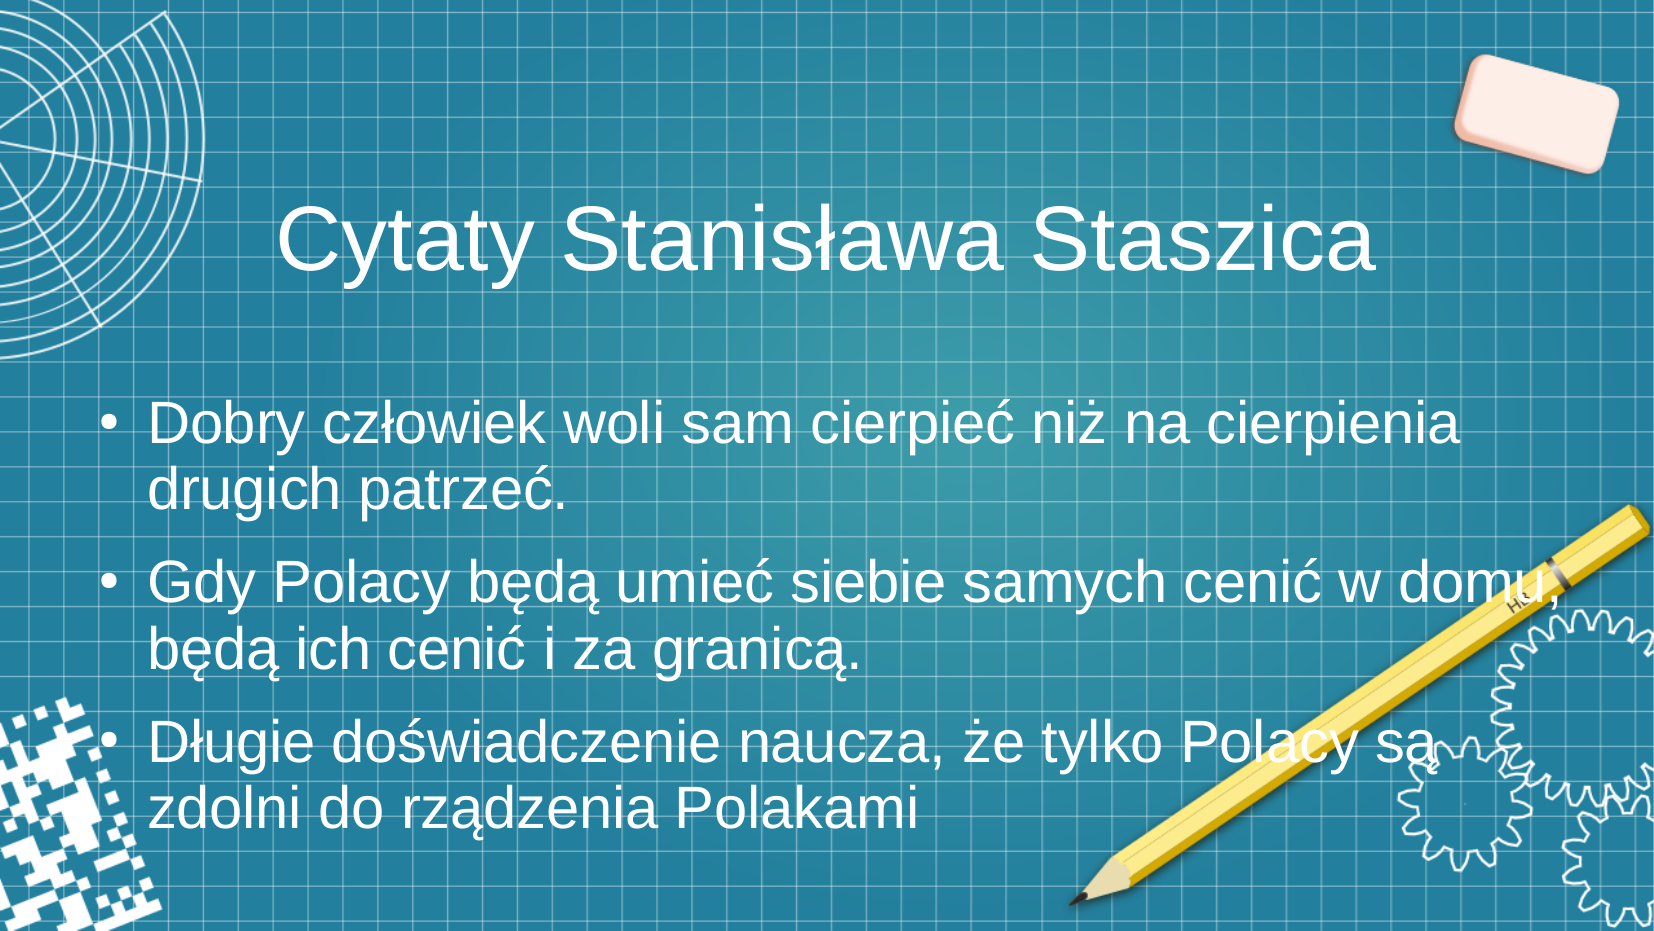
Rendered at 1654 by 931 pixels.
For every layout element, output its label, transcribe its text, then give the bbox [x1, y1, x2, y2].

picture [0, 0, 1654, 931]
list Dobry człowiek woli sam cierpieć niż na cierpienia drugich patrzeć. Gdy Polacy będą umieć siebie samych cenić w domu, będą ich cenić i za granicą. Długie doświadczenie naucza, że tylko Polacy są zdolni do rządzenia Polakami [82, 389, 1571, 842]
title Cytaty Stanisława Staszica [82, 132, 1571, 346]
